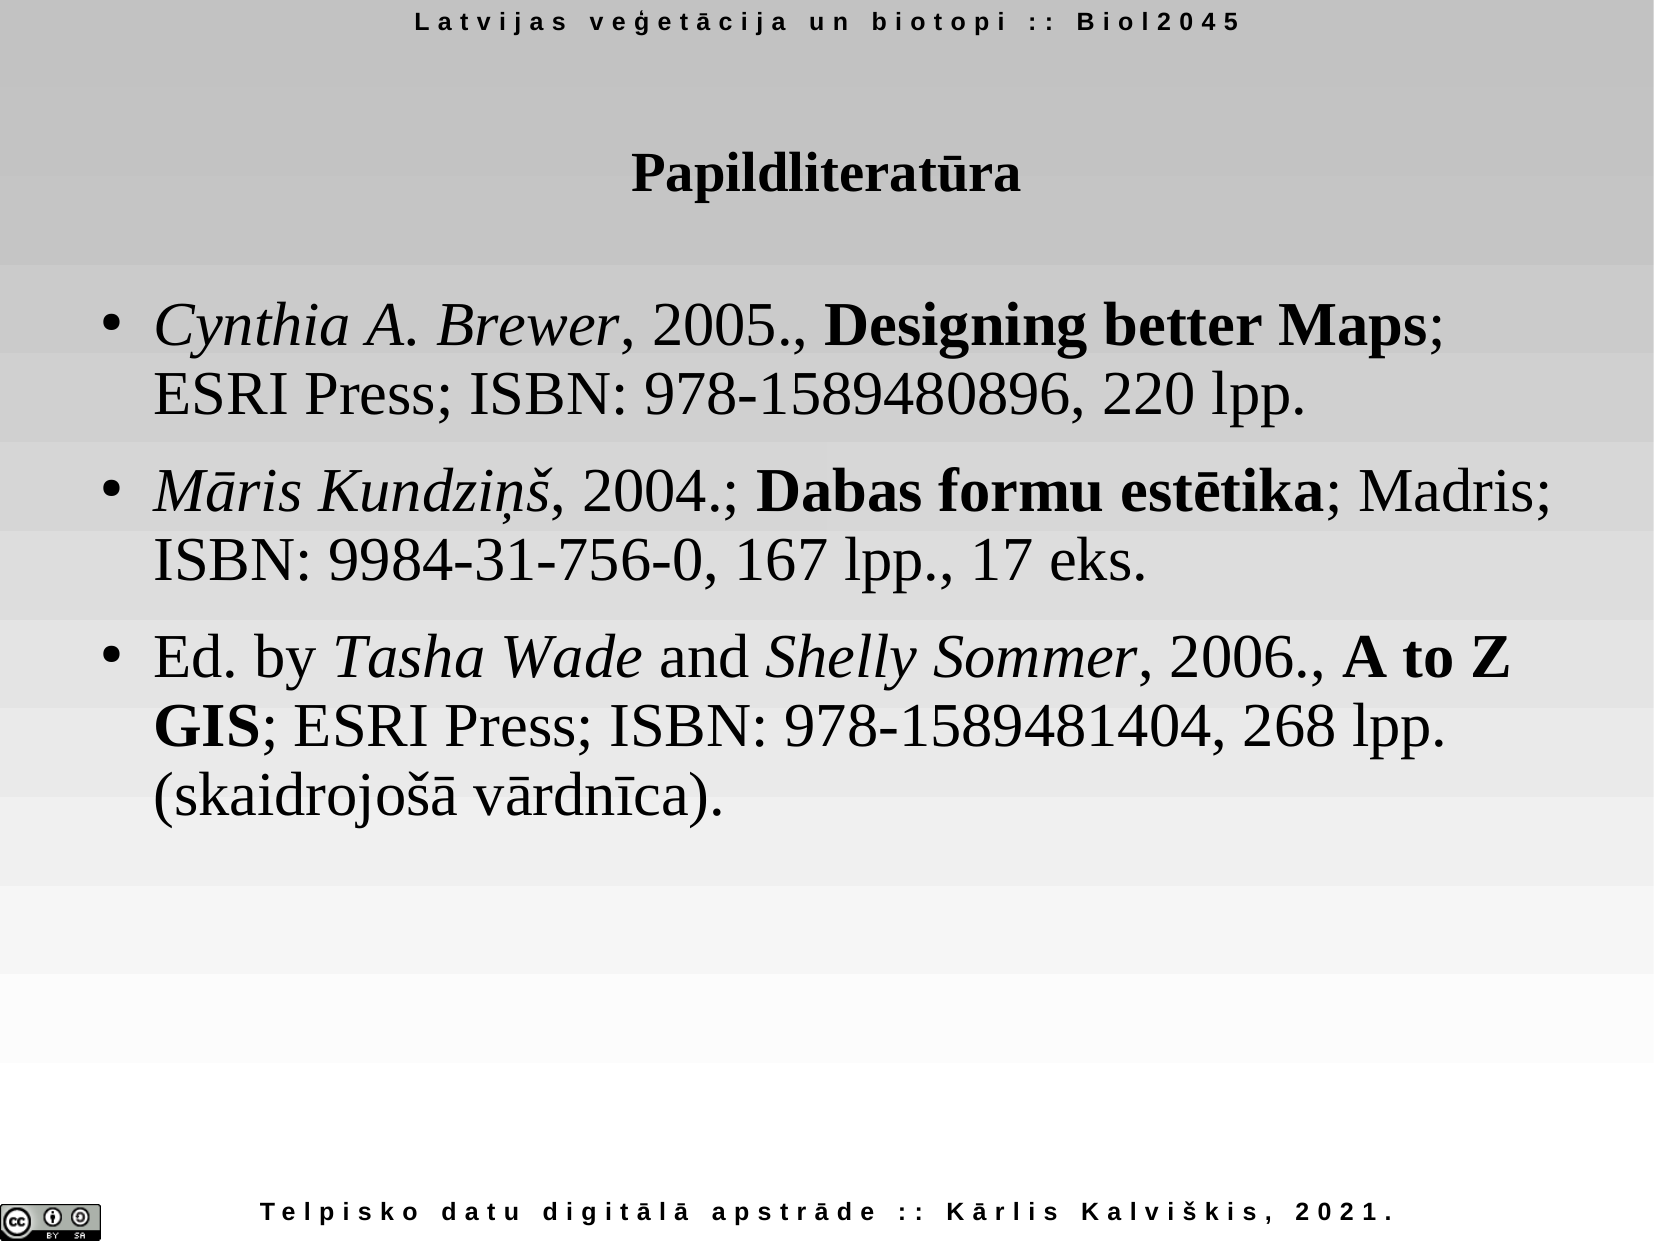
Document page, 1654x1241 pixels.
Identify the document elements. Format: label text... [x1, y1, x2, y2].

list Cynthia A. Brewer, 2005., Designing better Maps; ESRI Press; ISBN: 978-1589480896, 220 lpp. Māris Kundziņš, 2004.; Dabas formu estētika; Madris; ISBN: 9984-31-756-0, 167 lpp., 17 eks. Ed. by Tasha Wade and Shelly Sommer, 2006., A to Z GIS; ESRI Press; ISBN: 978‑1589481404, 268 lpp. (skaidrojošā vārdnīca). [82, 289, 1571, 1113]
picture [0, 0, 1654, 1241]
title Papildliteratūra [29, 49, 1625, 296]
